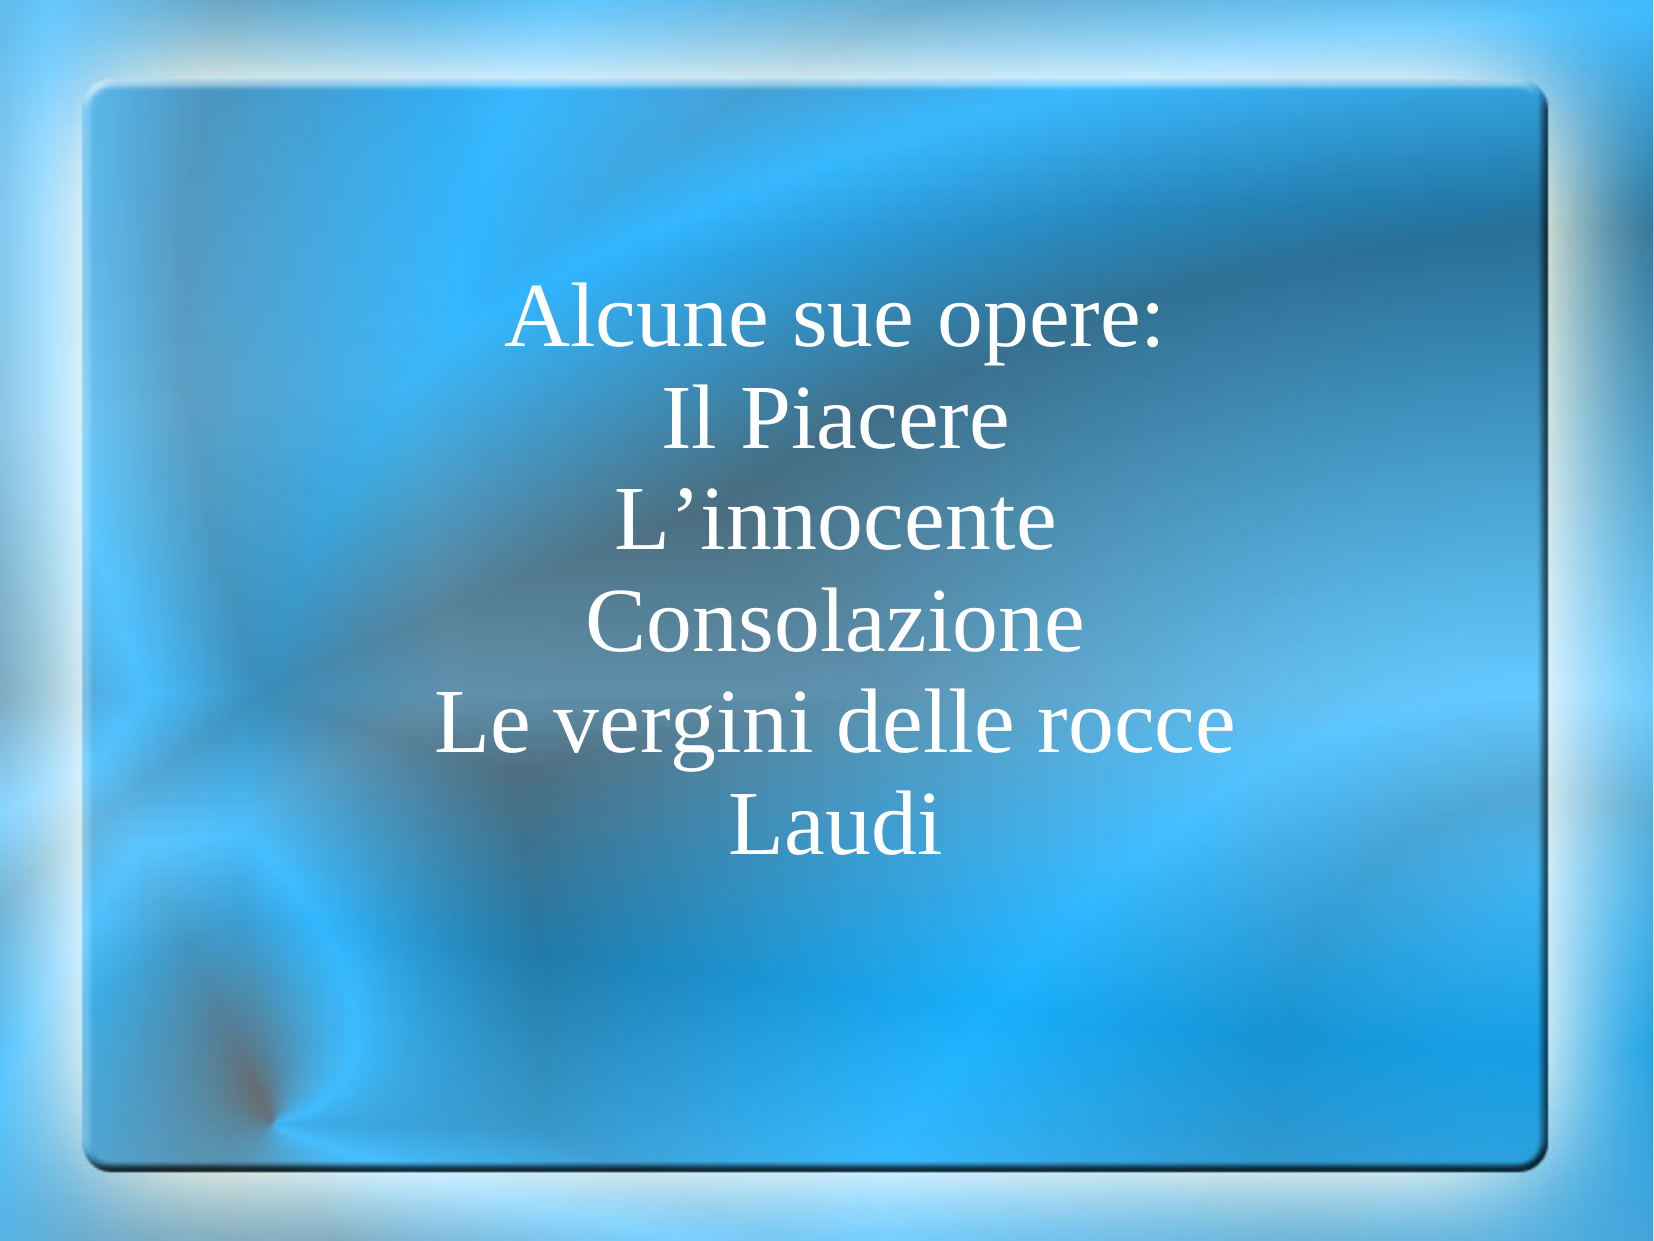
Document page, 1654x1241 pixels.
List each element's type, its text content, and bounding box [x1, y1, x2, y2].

title Alcune sue opere: Il Piacere L’innocente Consolazione Le vergini delle rocce Laudi [129, 163, 1542, 976]
picture [0, 0, 1654, 1241]
